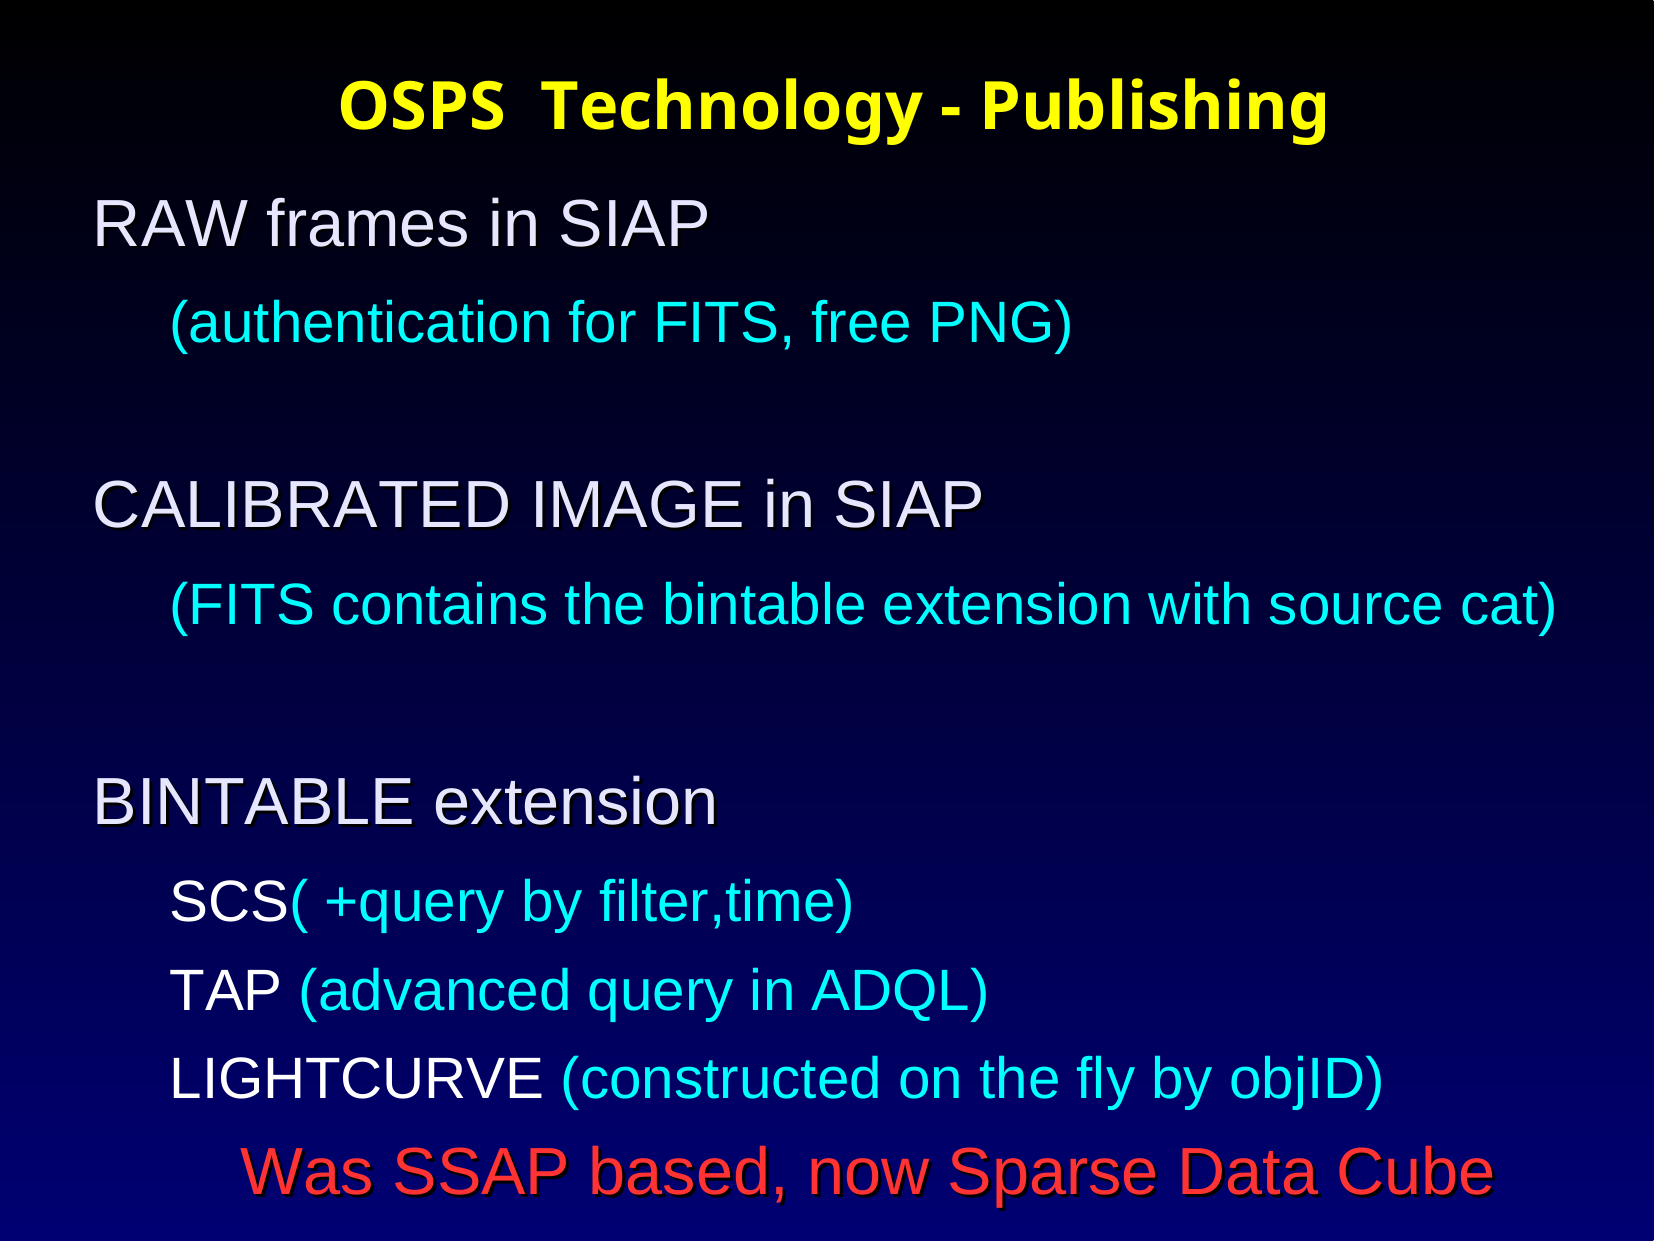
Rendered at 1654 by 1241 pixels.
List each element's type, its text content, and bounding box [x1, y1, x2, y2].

title OSPS Technology - Publishing [90, 0, 1579, 208]
list RAW frames in SIAP (authentication for FITS, free PNG) CALIBRATED IMAGE in SIAP (FITS contains the bintable extension with source cat) BINTABLE extension SCS( +query by filter,time) TAP (advanced query in ADQL) LIGHTCURVE (constructed on the fly by objID) Was SSAP based, now Sparse Data Cube [75, 185, 1564, 1241]
